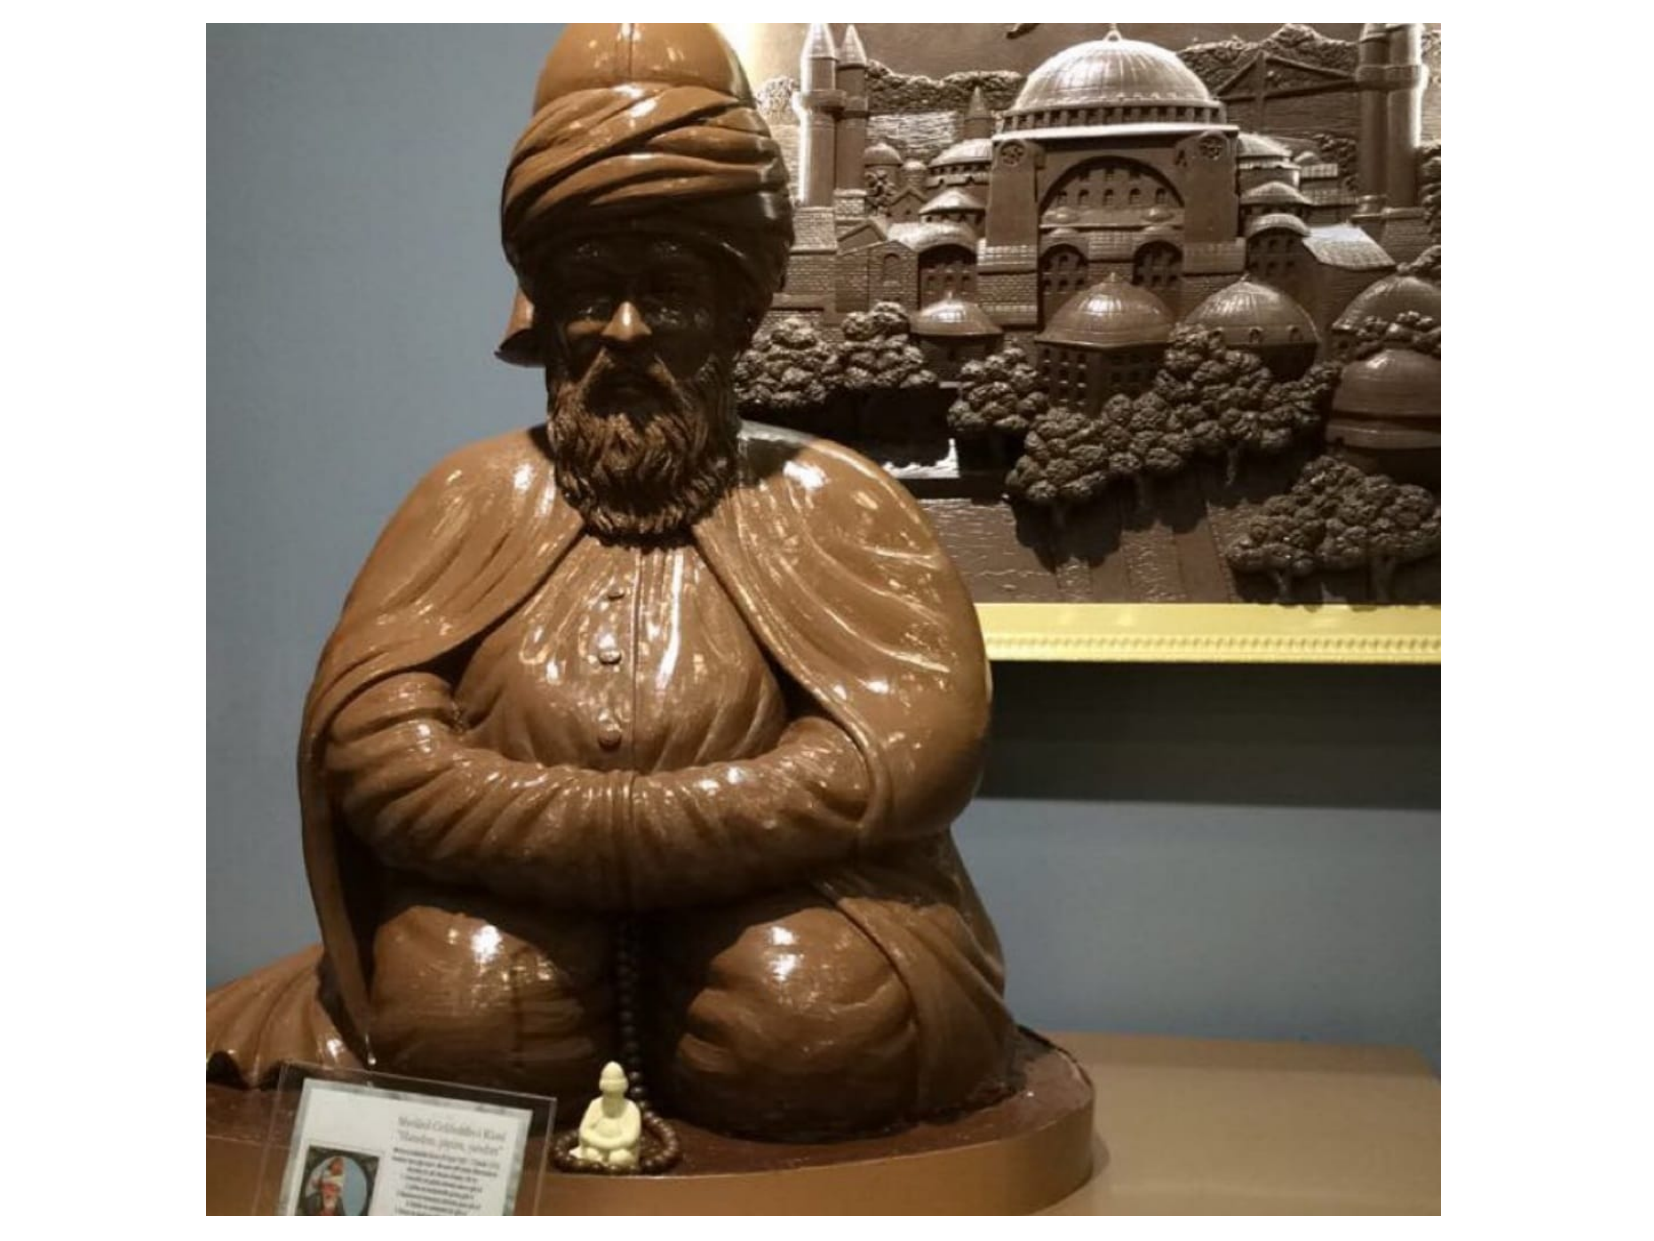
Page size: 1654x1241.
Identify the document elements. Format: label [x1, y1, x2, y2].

picture [206, 23, 1441, 1216]
